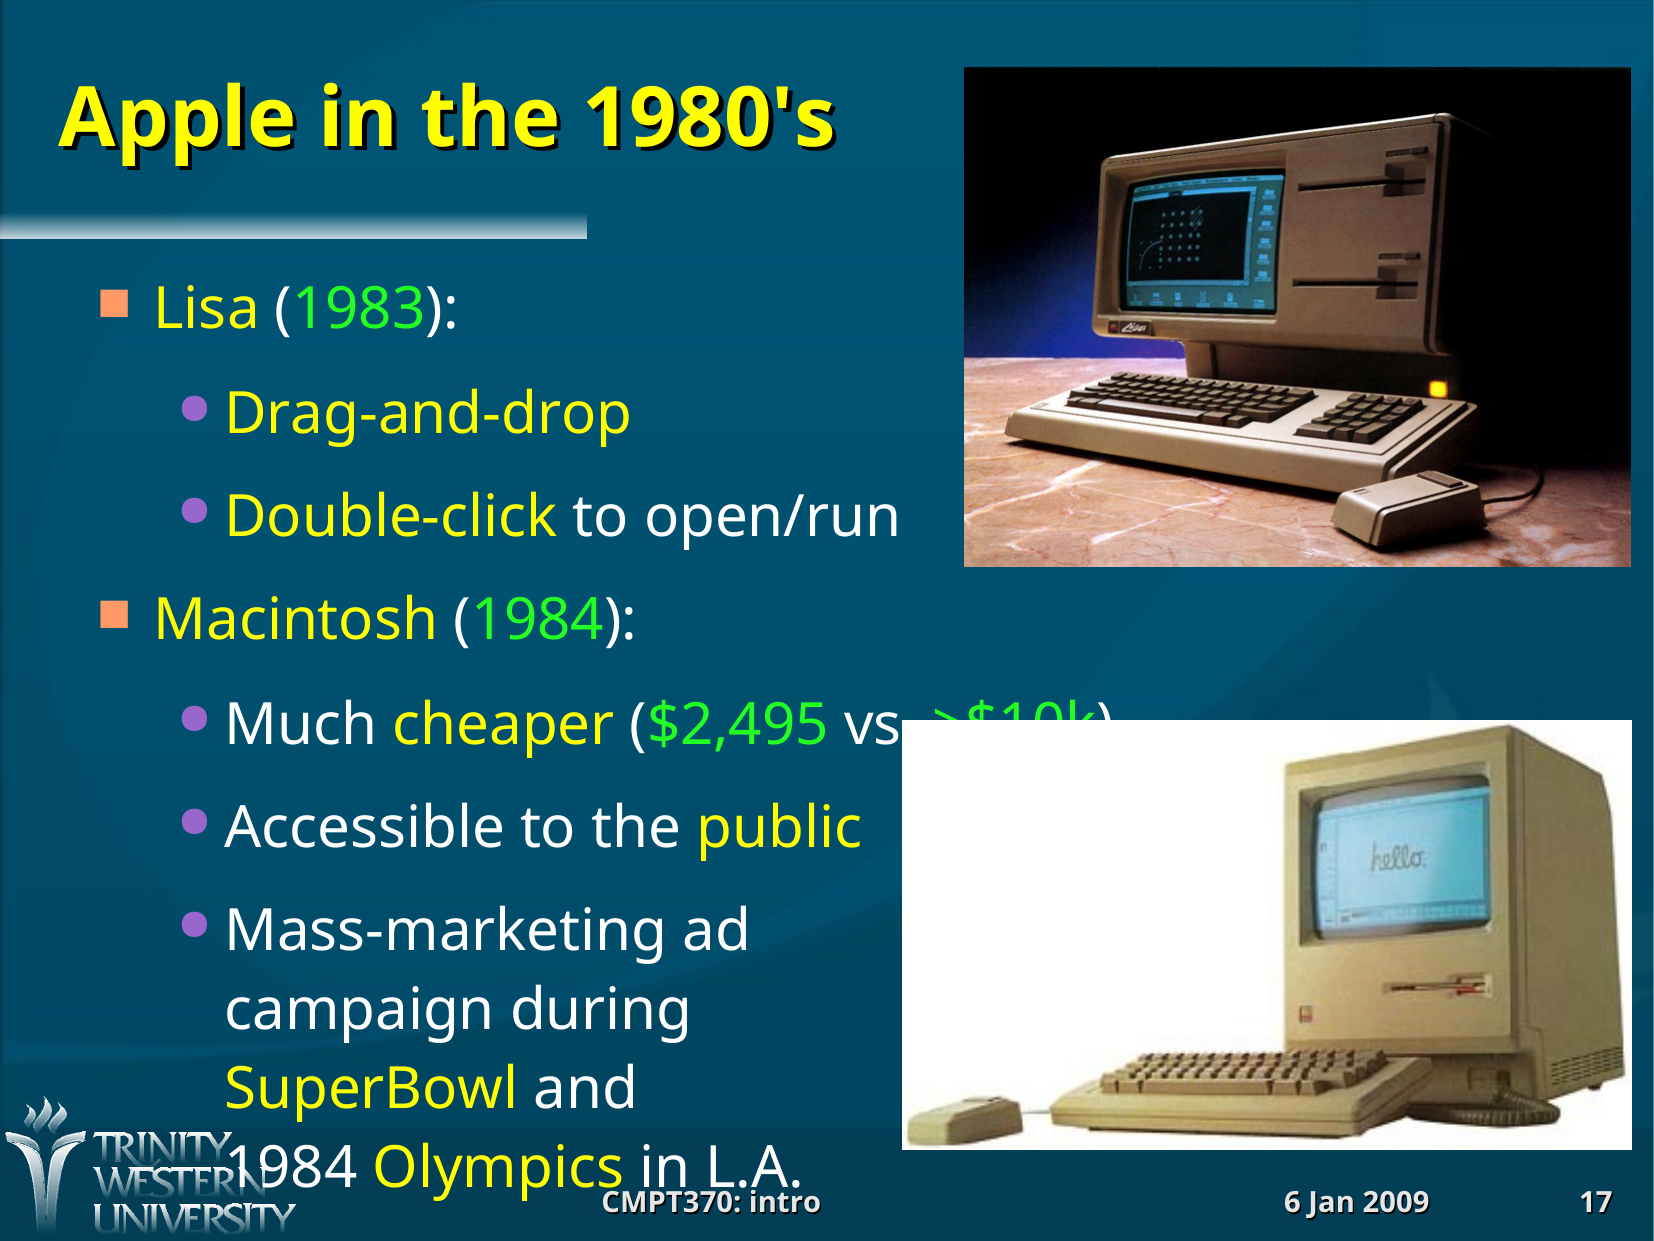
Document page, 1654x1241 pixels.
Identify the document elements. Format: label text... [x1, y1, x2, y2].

picture [0, 214, 586, 232]
picture [903, 692, 1654, 1149]
list Lisa (1983): Drag-and-drop Double-click to open/run Macintosh (1984): Much cheaper ($2,495 vs. >$10k) Accessible to the public Mass-marketing ad campaign during SuperBowl and 1984 Olympics in L.A. [82, 266, 1305, 1109]
picture [965, 68, 1630, 566]
picture [38, 1227, 54, 1232]
picture [0, 233, 586, 238]
title Apple in the 1980's [59, 19, 1548, 208]
